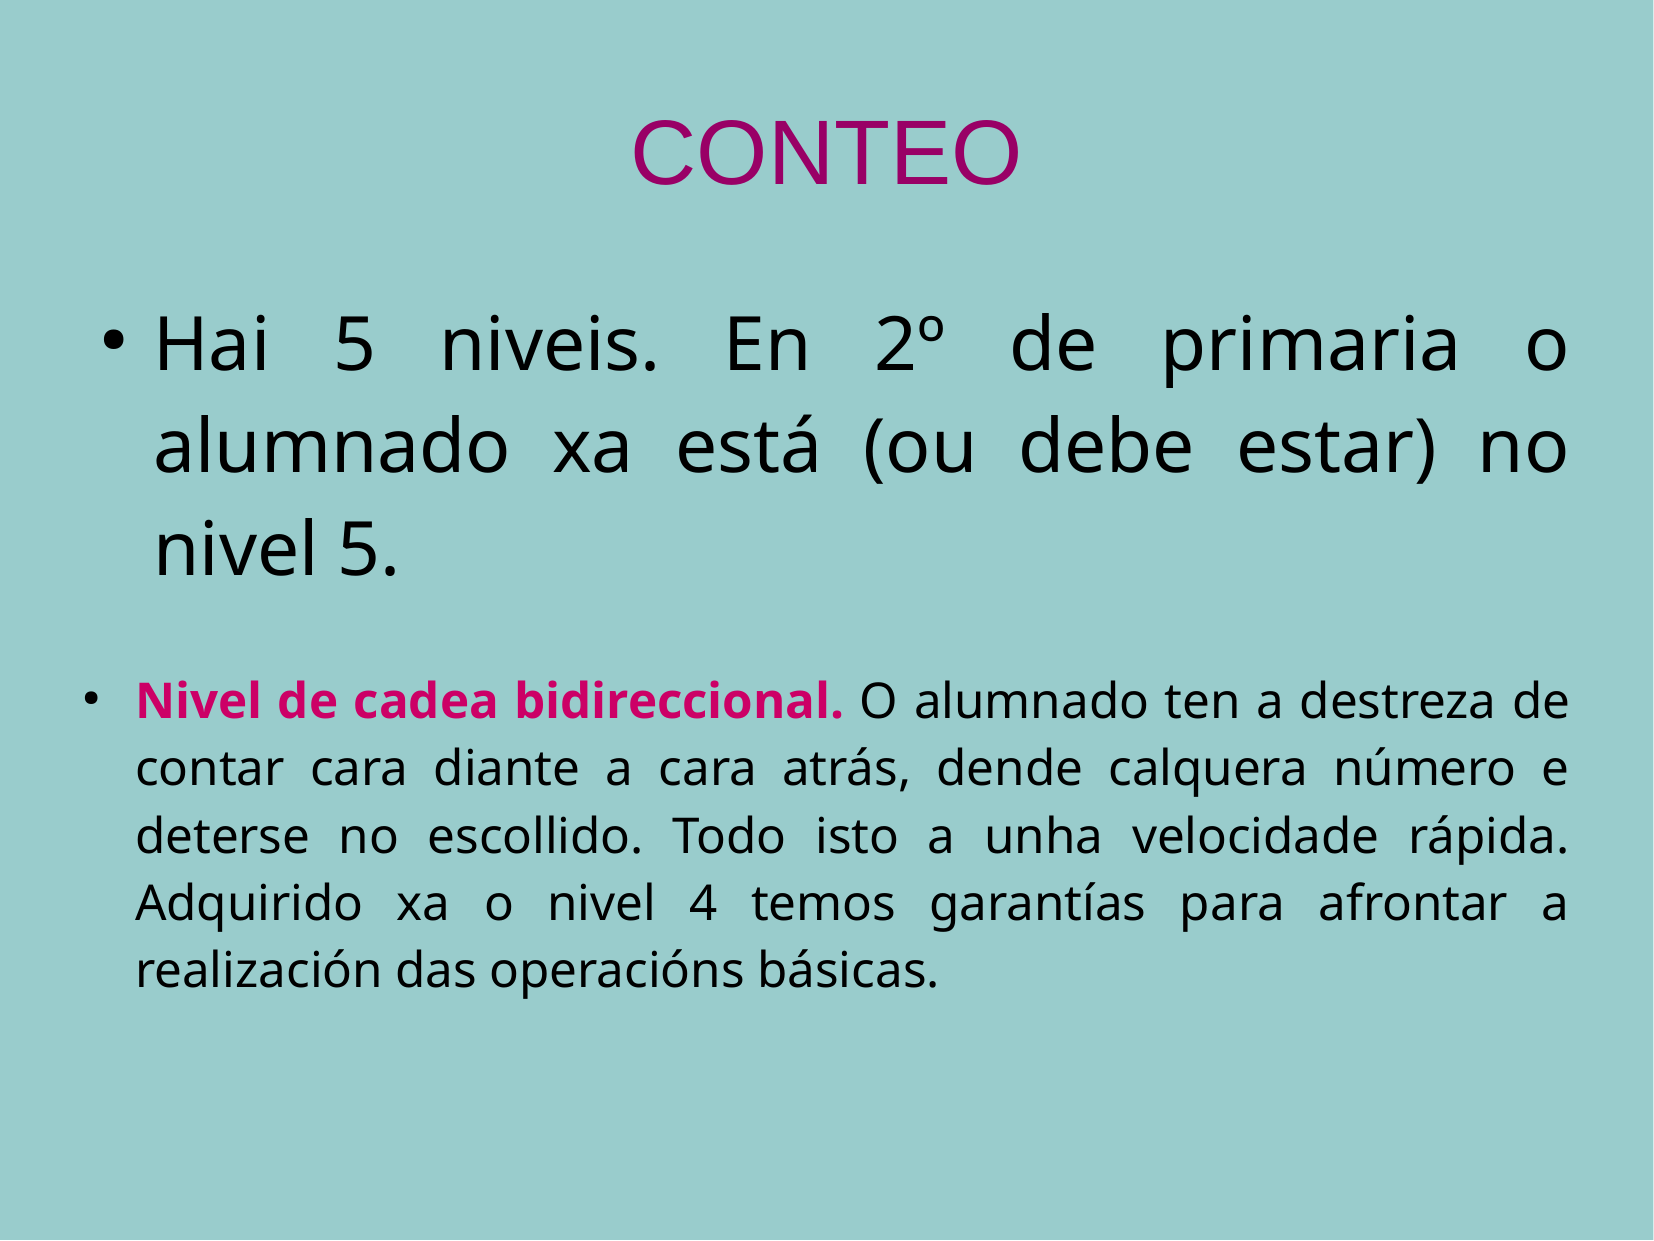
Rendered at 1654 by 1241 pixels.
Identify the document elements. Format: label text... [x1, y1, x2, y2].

list Nivel de cadea bidireccional. O alumnado ten a destreza de contar cara diante a cara atrás, dende calquera número e deterse no escollido. Todo isto a unha velocidade rápida. Adquirido xa o nivel 4 temos garantías para afrontar a realización das operacións básicas. [82, 665, 1571, 1009]
list Hai 5 niveis. En 2º de primaria o alumnado xa está (ou debe estar) no nivel 5. [82, 290, 1571, 634]
title CONTEO [82, 49, 1571, 257]
